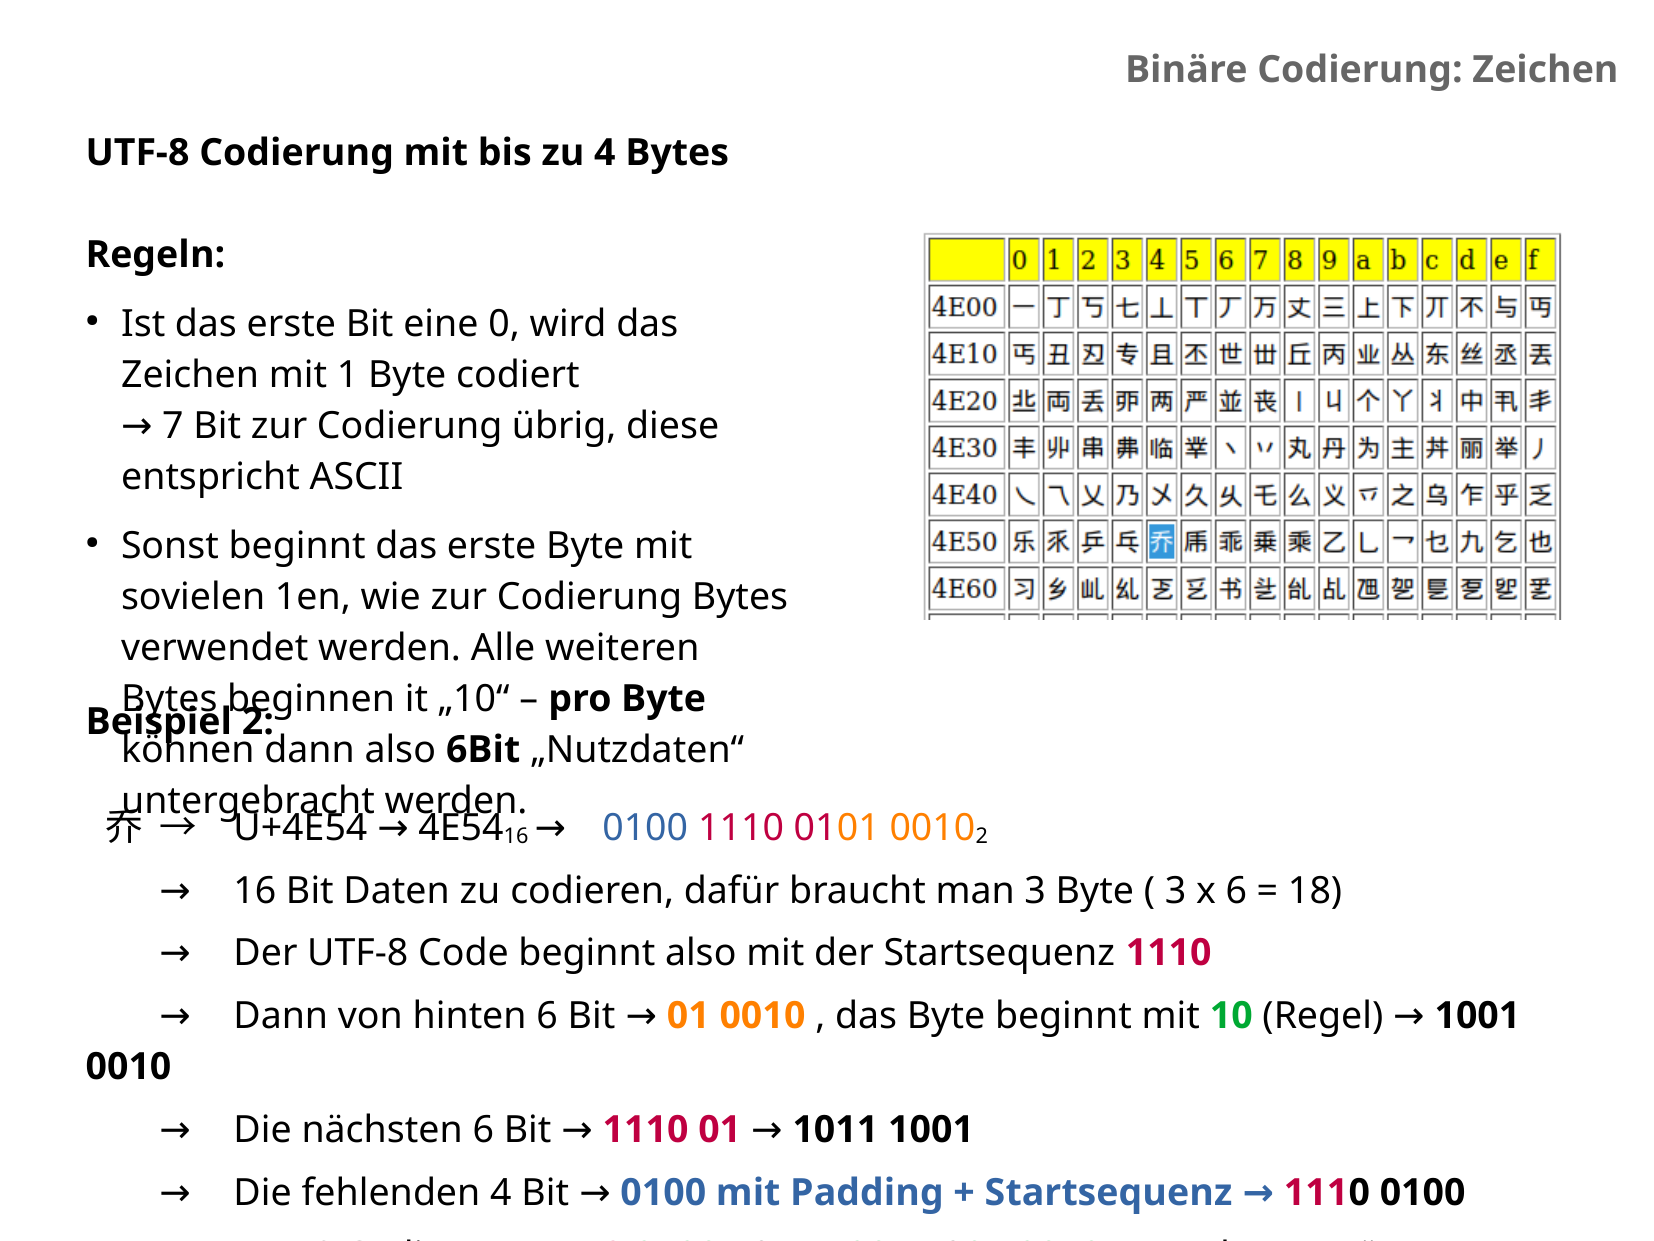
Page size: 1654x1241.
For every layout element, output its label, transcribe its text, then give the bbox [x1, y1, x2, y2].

text_box Beispiel 2: 乔 → U+4E54 → 4E5416 → 0100 1110 0101 00102 → 16 Bit Daten zu codieren, dafür braucht man 3 Byte ( 3 x 6 = 18) → Der UTF-8 Code beginnt also mit der Startsequenz 1110 → Dann von hinten 6 Bit → 01 0010 , das Byte beginnt mit 10 (Regel) → 1001 0010 → Die nächsten 6 Bit → 1110 01 → 1011 1001 → Die fehlenden 4 Bit → 0100 mit Padding + Startsequenz → 1110 0100 → UTF-8 Codiert: 1110 0100 1011 1001 1001 0010 (Nutzdaten grün) [70, 687, 1583, 1241]
text_box Binäre Codierung: Zeichen [1110, 35, 1595, 87]
picture [921, 224, 1569, 620]
text_box UTF-8 Codierung mit bis zu 4 Bytes Regeln: Ist das erste Bit eine 0, wird das Zeichen mit 1 Byte codiert → 7 Bit zur Codierung übrig, diese entspricht ASCII Sonst beginnt das erste Byte mit sovielen 1en, wie zur Codierung Bytes verwendet werden. Alle weiteren Bytes beginnen it „10“ – pro Byte können dann also 6Bit „Nutzdaten“ untergebracht werden. [70, 118, 815, 673]
